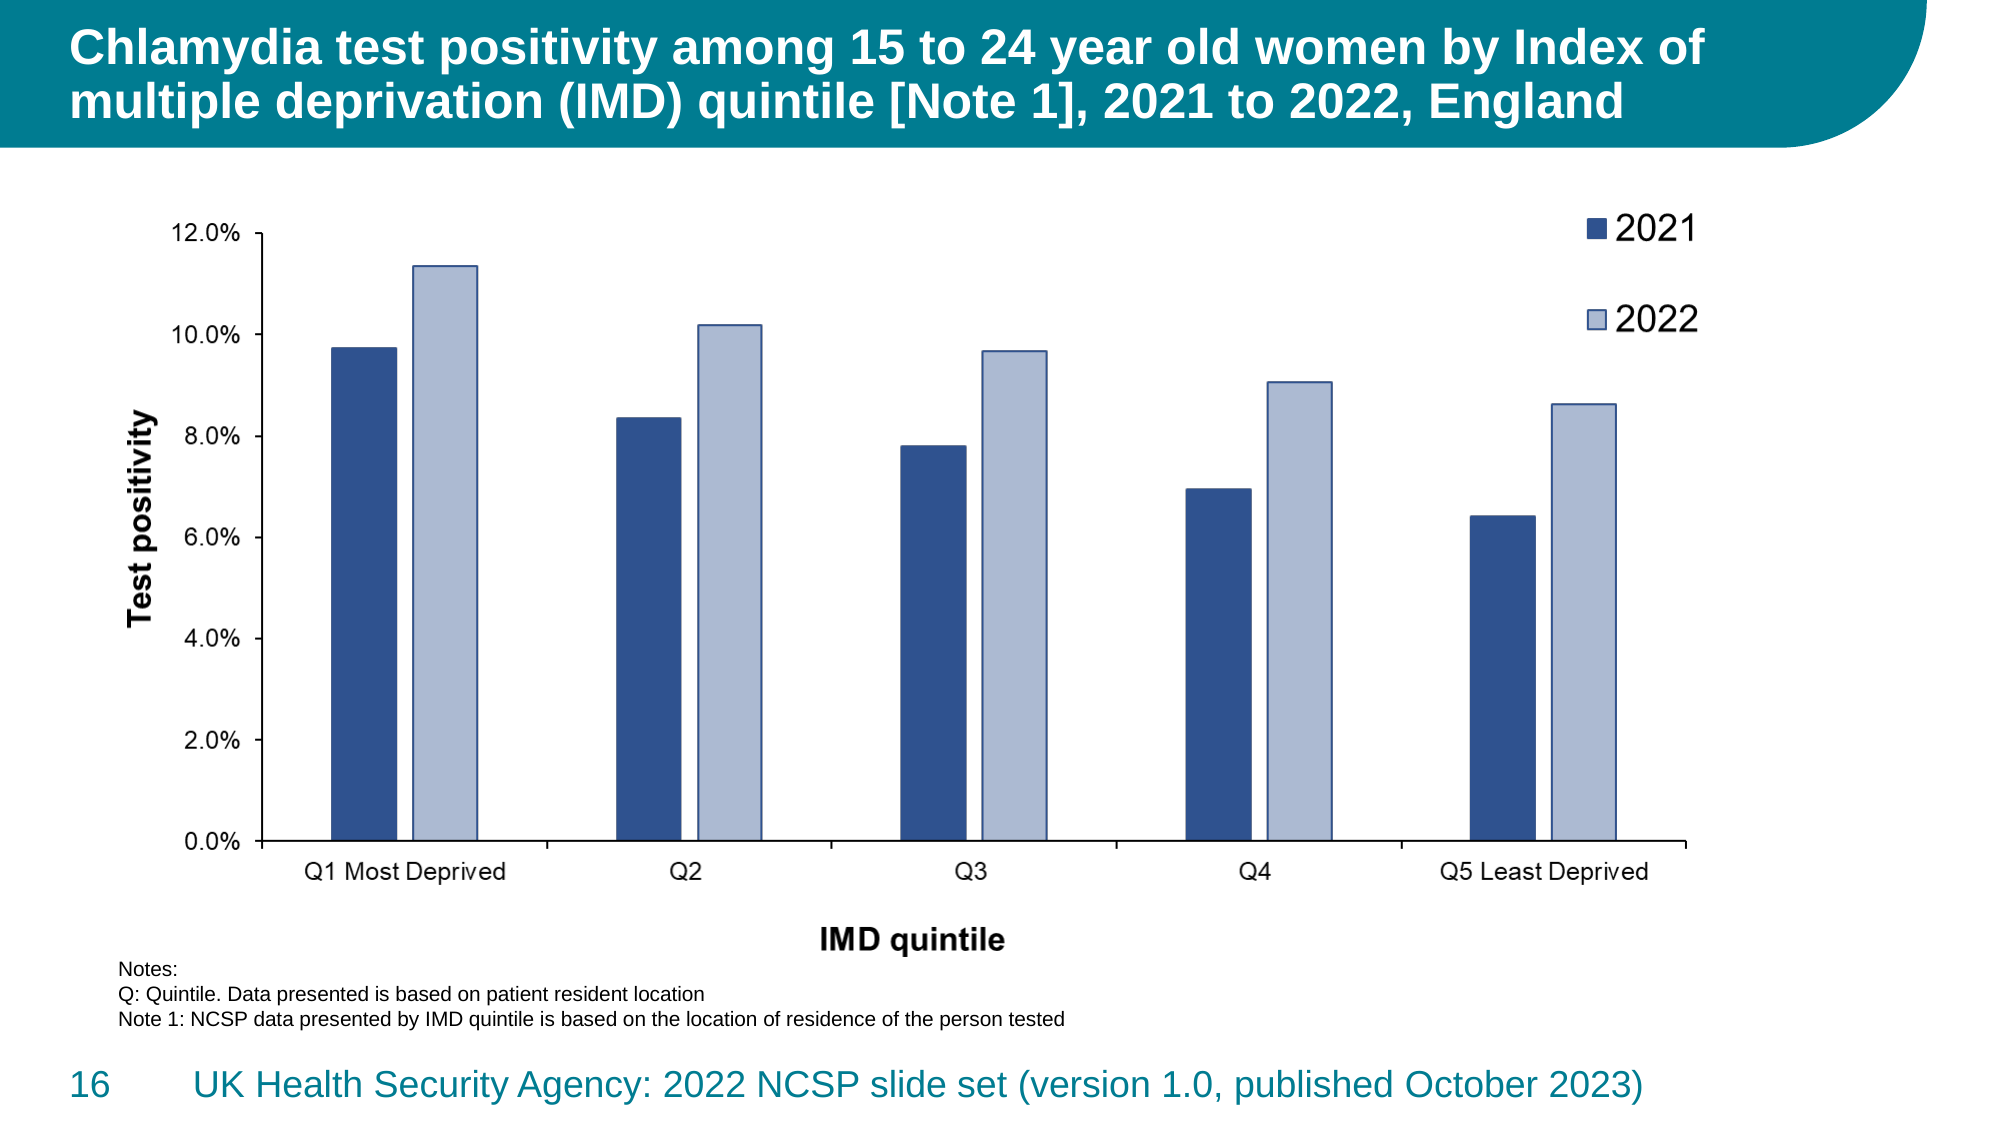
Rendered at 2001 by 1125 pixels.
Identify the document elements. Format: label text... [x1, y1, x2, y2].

text_box [54, 1053, 152, 1112]
title Chlamydia test positivity among 15 to 24 year old women by Index of multiple deprivation (IMD) quintile [Note 1], 2021 to 2022, England [54, 13, 1780, 118]
picture [103, 148, 1758, 977]
text_box UK Health Security Agency: 2022 NCSP slide set (version 1.0, published October 2023) [177, 1053, 1820, 1113]
text_box Notes: Q: Quintile. Data presented is based on patient resident location Note 1: NCSP data presented by IMD quintile is based on the location of residence of the person tested [103, 977, 1415, 1040]
